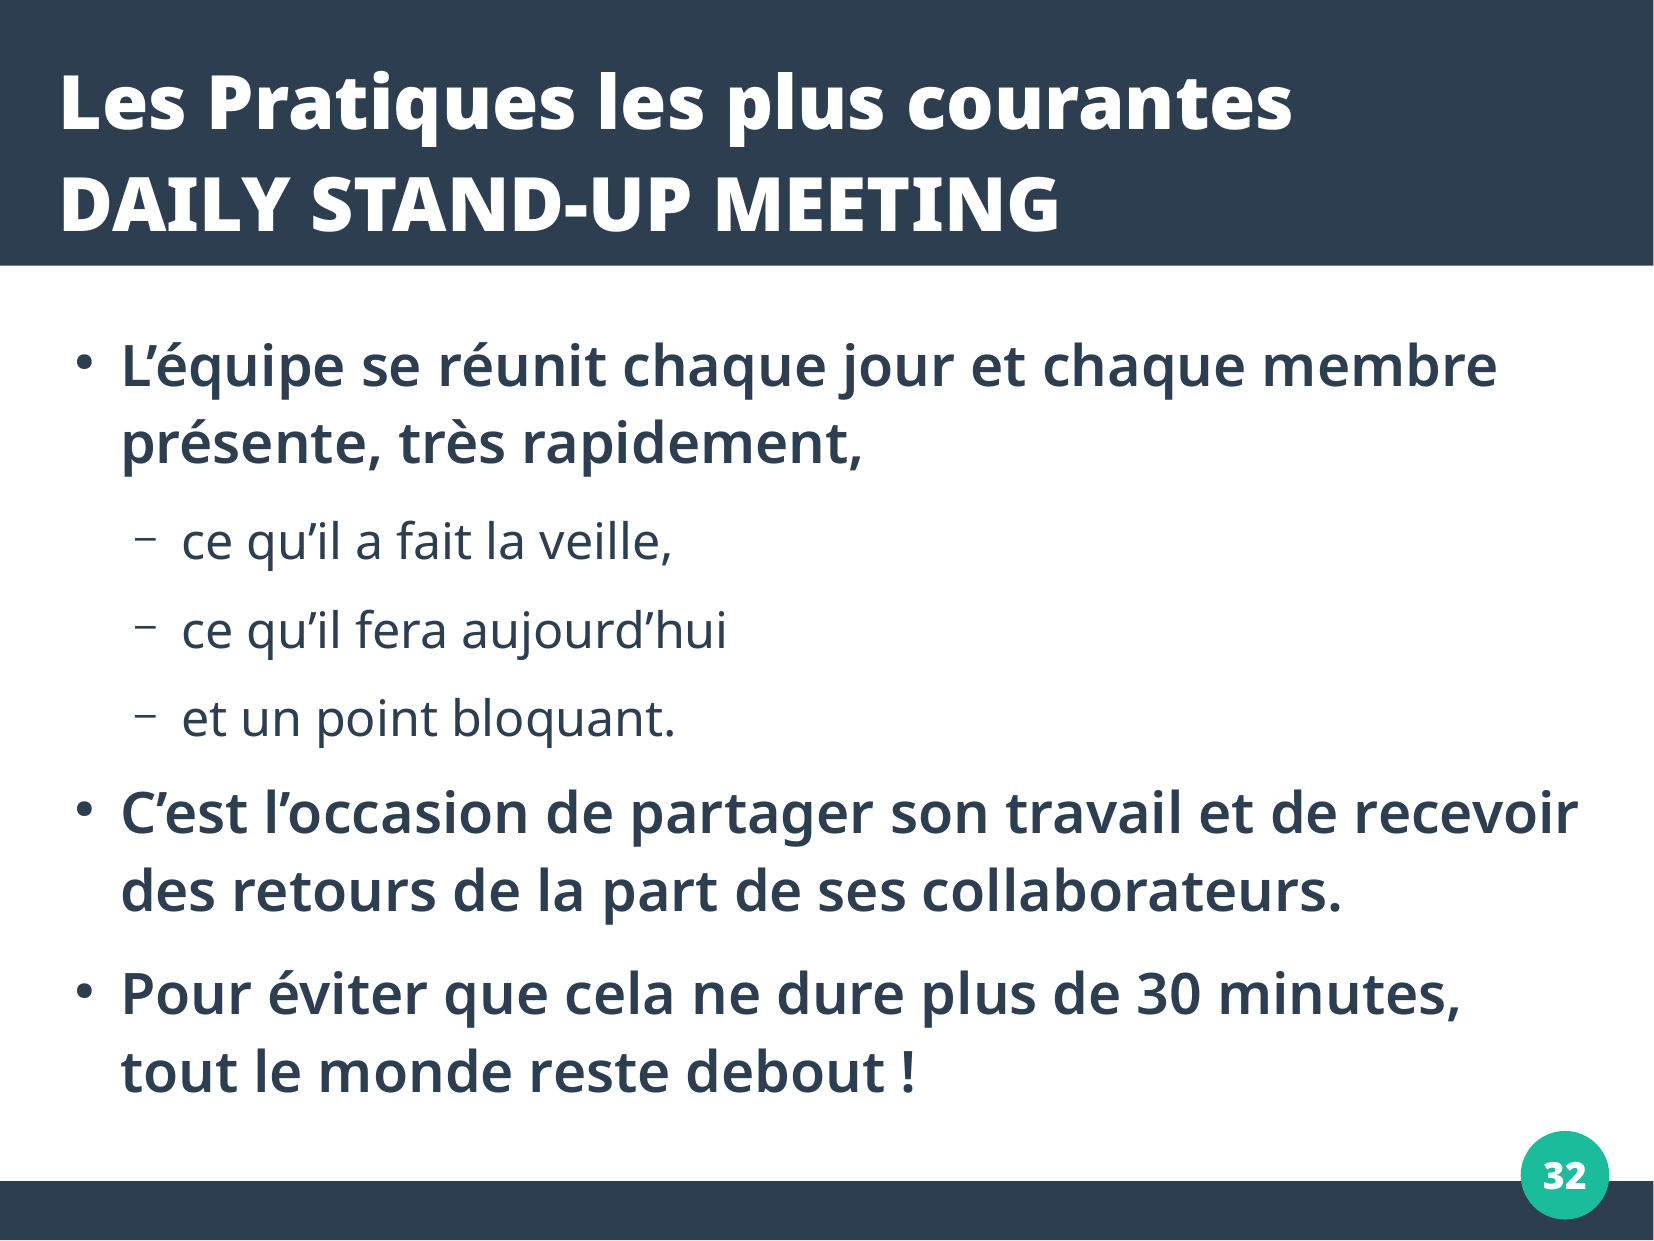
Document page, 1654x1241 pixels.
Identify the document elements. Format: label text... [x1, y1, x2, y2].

list L’équipe se réunit chaque jour et chaque membre présente, très rapidement, ce qu’il a fait la veille, ce qu’il fera aujourd’hui et un point bloquant. C’est l’occasion de partager son travail et de recevoir des retours de la part de ses collaborateurs. Pour éviter que cela ne dure plus de 30 minutes, tout le monde reste debout ! [59, 324, 1595, 1152]
title Les Pratiques les plus courantes DAILY STAND-UP MEETING [59, 49, 1595, 207]
